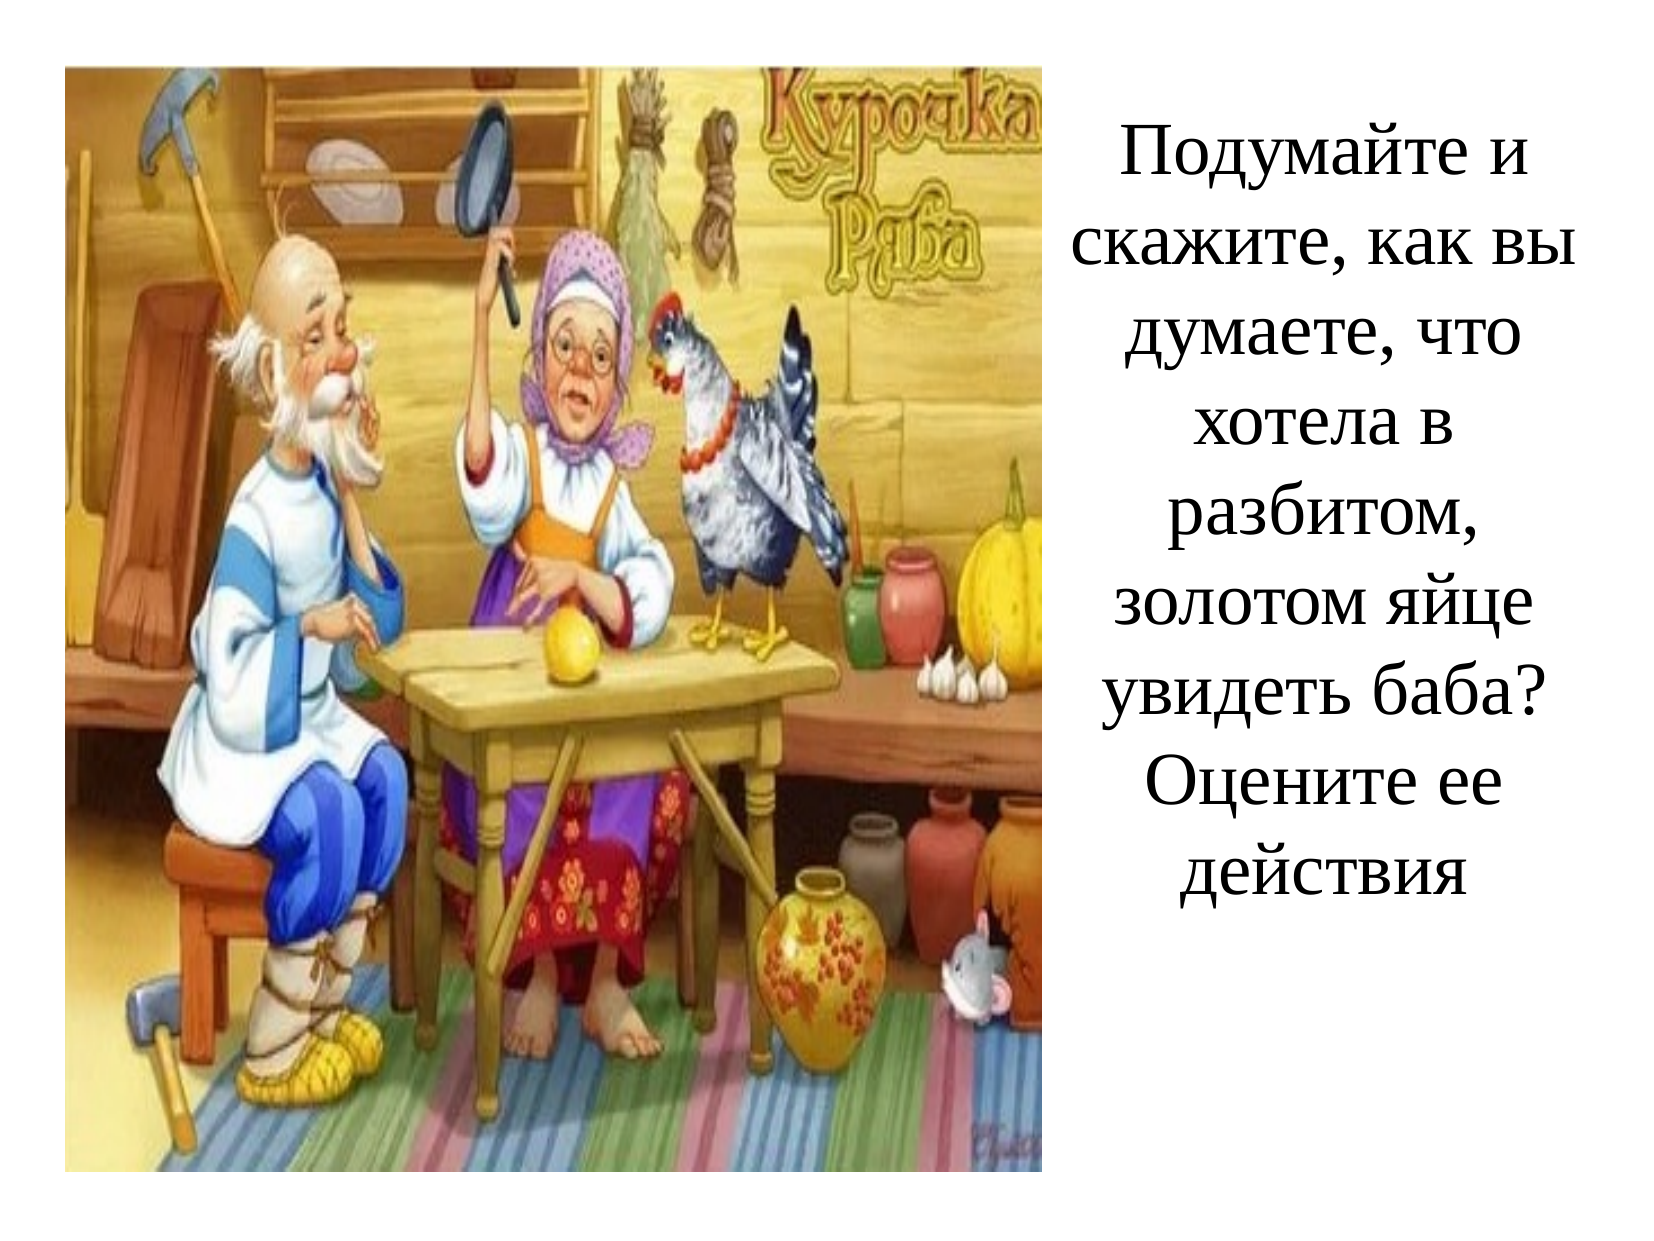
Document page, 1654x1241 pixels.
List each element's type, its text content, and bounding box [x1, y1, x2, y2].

title Подумайте и скажите, как вы думаете, что хотела в разбитом, золотом яйце увидеть баба? Оцените ее действия [1041, 32, 1608, 977]
picture [65, 65, 1042, 1172]
